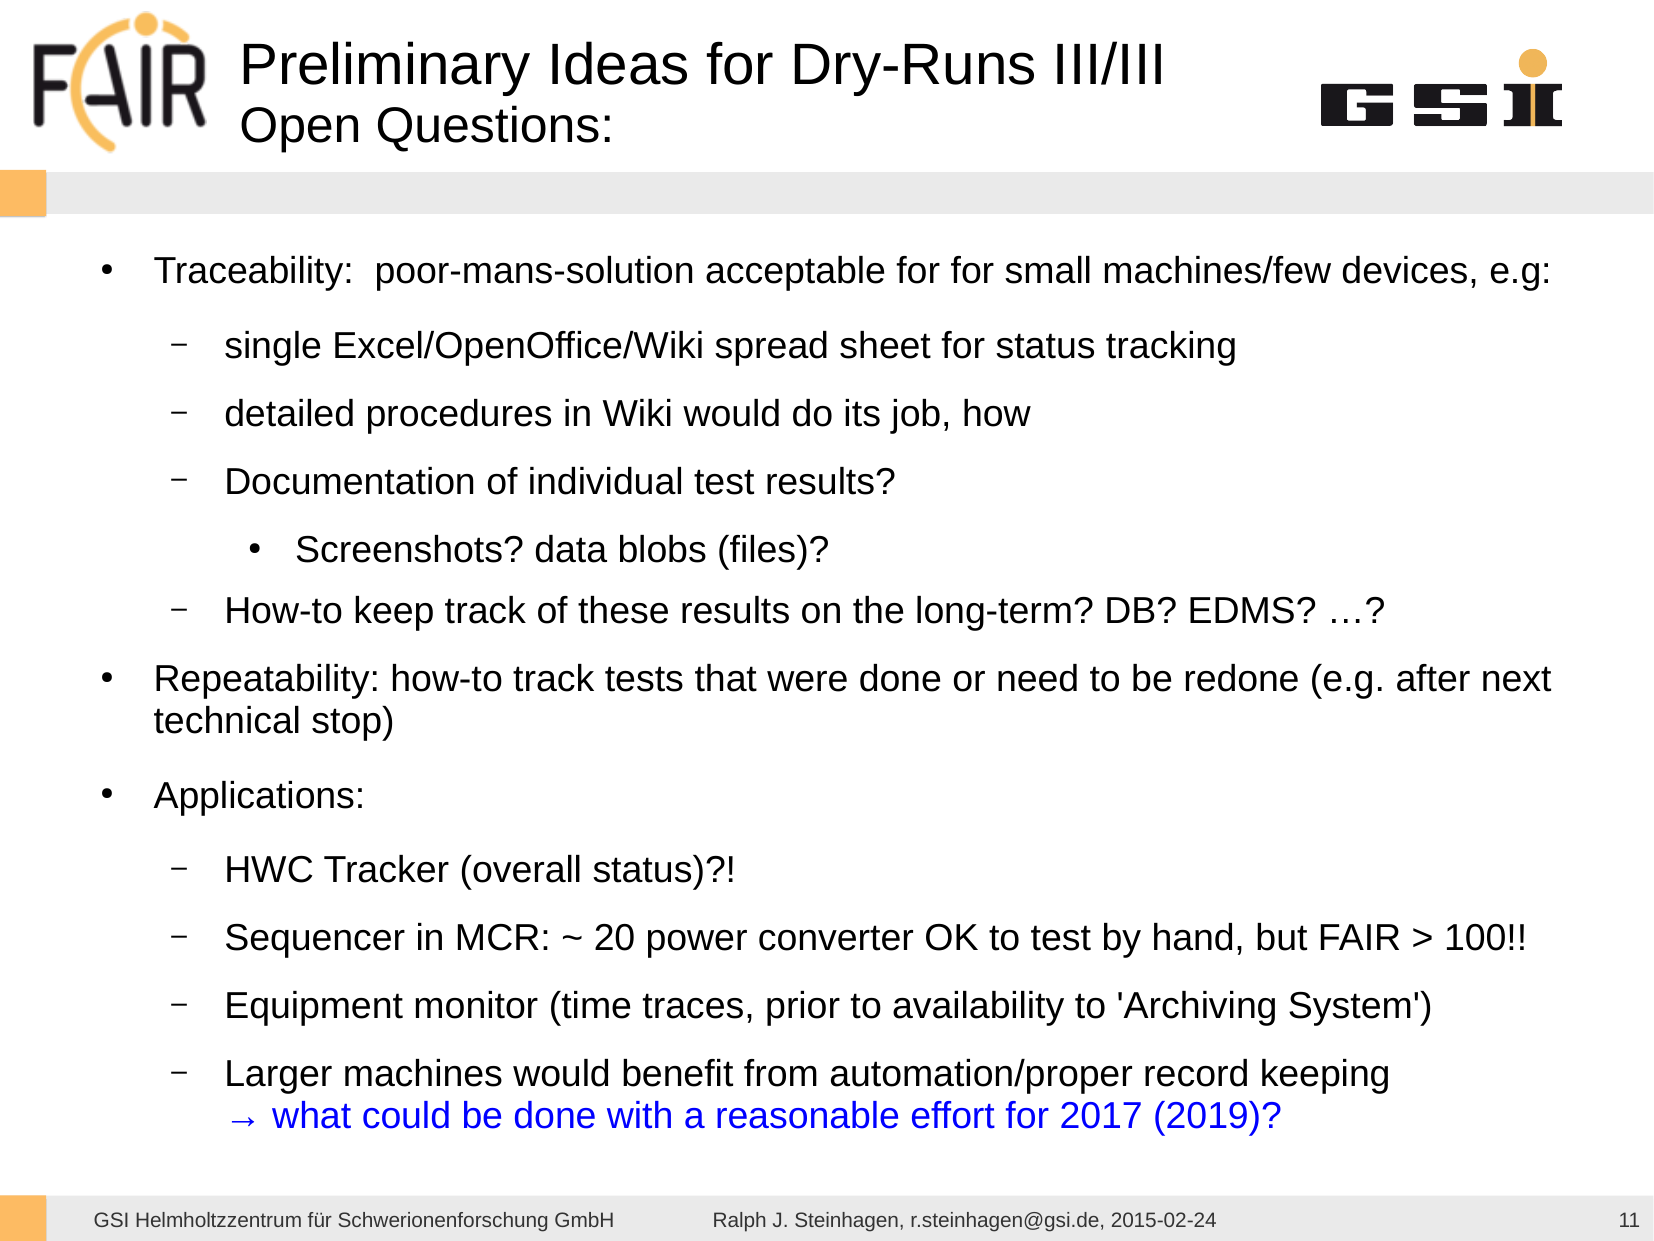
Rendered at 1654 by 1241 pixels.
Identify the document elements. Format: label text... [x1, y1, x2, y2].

list Traceability: poor-mans-solution acceptable for for small machines/few devices, e.g: single Excel/OpenOffice/Wiki spread sheet for status tracking detailed procedures in Wiki would do its job, how Documentation of individual test results? Screenshots? data blobs (files)? How-to keep track of these results on the long-term? DB? EDMS? …? Repeatability: how-to track tests that were done or need to be redone (e.g. after next technical stop) Applications: HWC Tracker (overall status)?! Sequencer in MCR: ~ 20 power converter OK to test by hand, but FAIR > 100!! Equipment monitor (time traces, prior to availability to 'Archiving System') Larger machines would benefit from automation/proper record keeping → what could be done with a reasonable effort for 2017 (2019)? [82, 249, 1571, 1158]
picture [1319, 46, 1564, 129]
picture [33, 10, 207, 155]
title Preliminary Ideas for Dry-Runs III/III Open Questions: [239, 23, 1301, 162]
